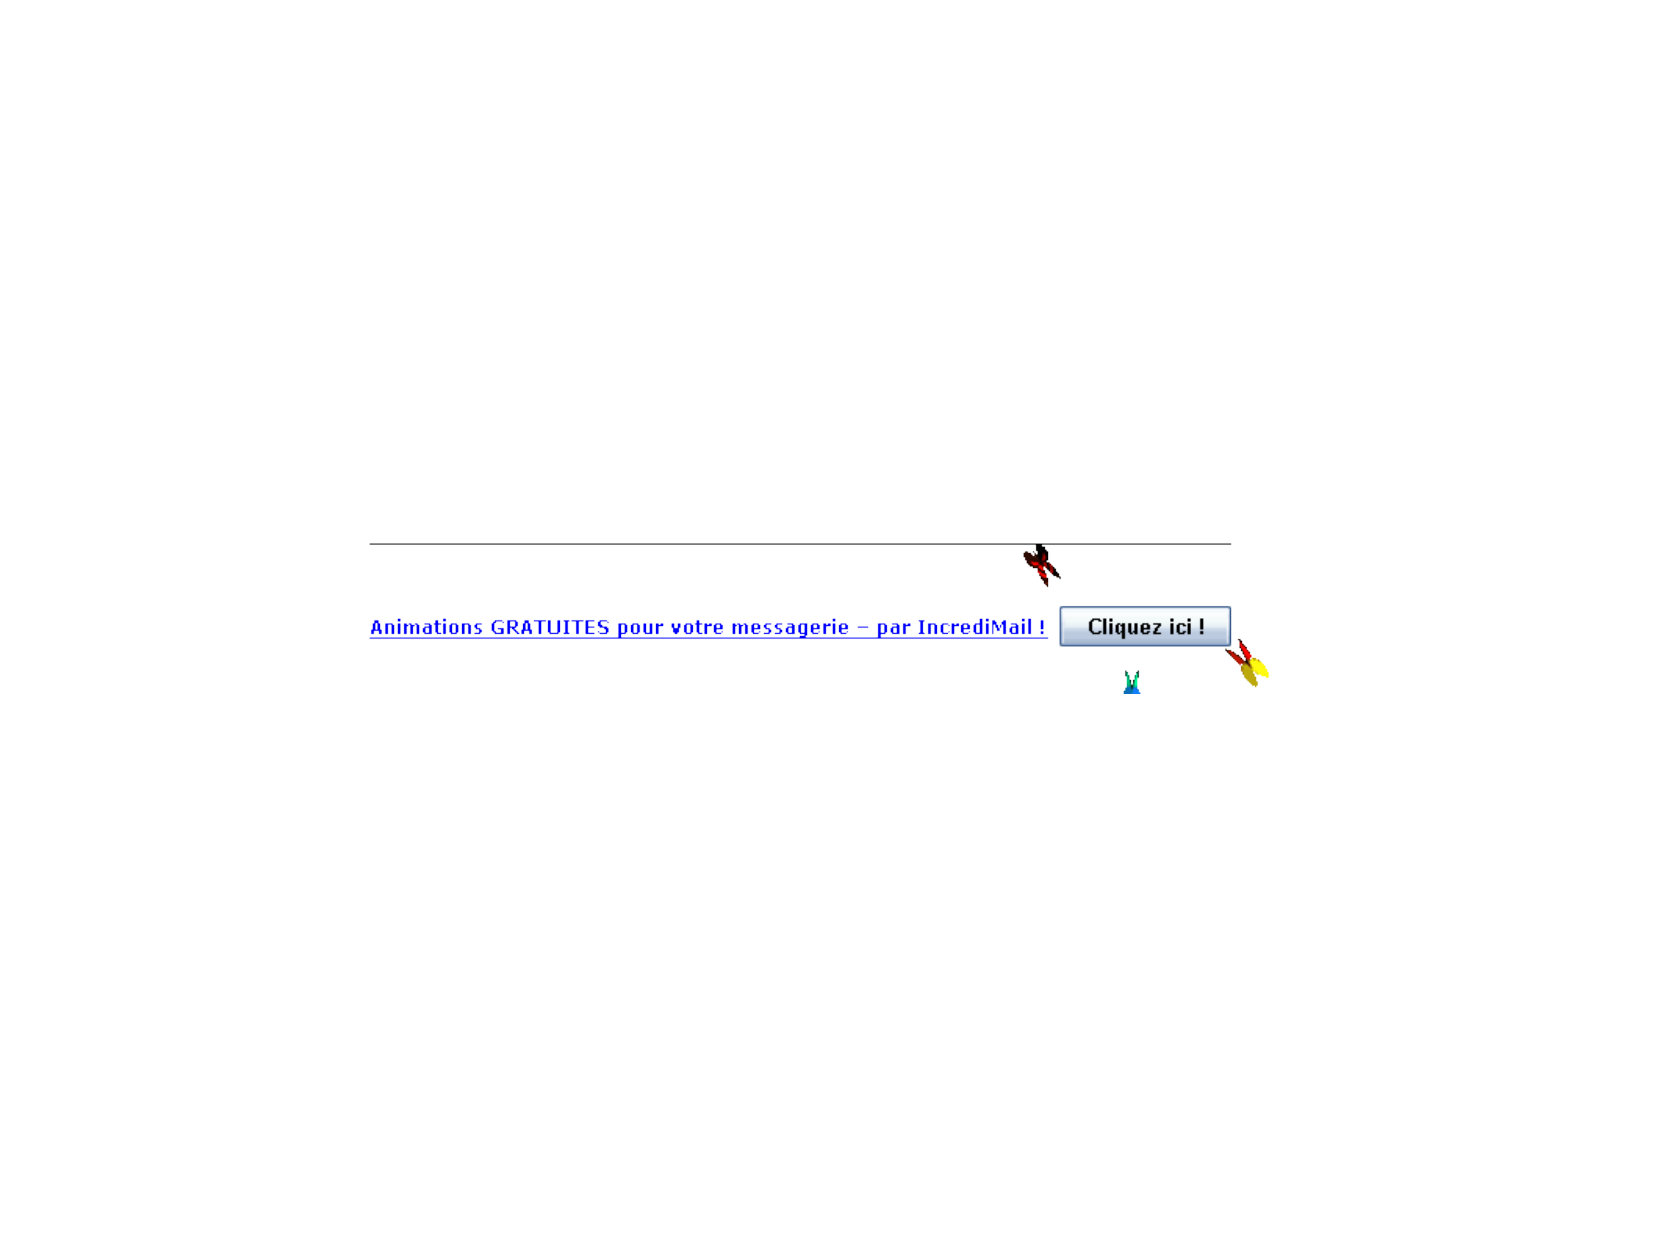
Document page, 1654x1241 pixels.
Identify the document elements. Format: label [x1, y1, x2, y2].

picture [365, 542, 1288, 694]
